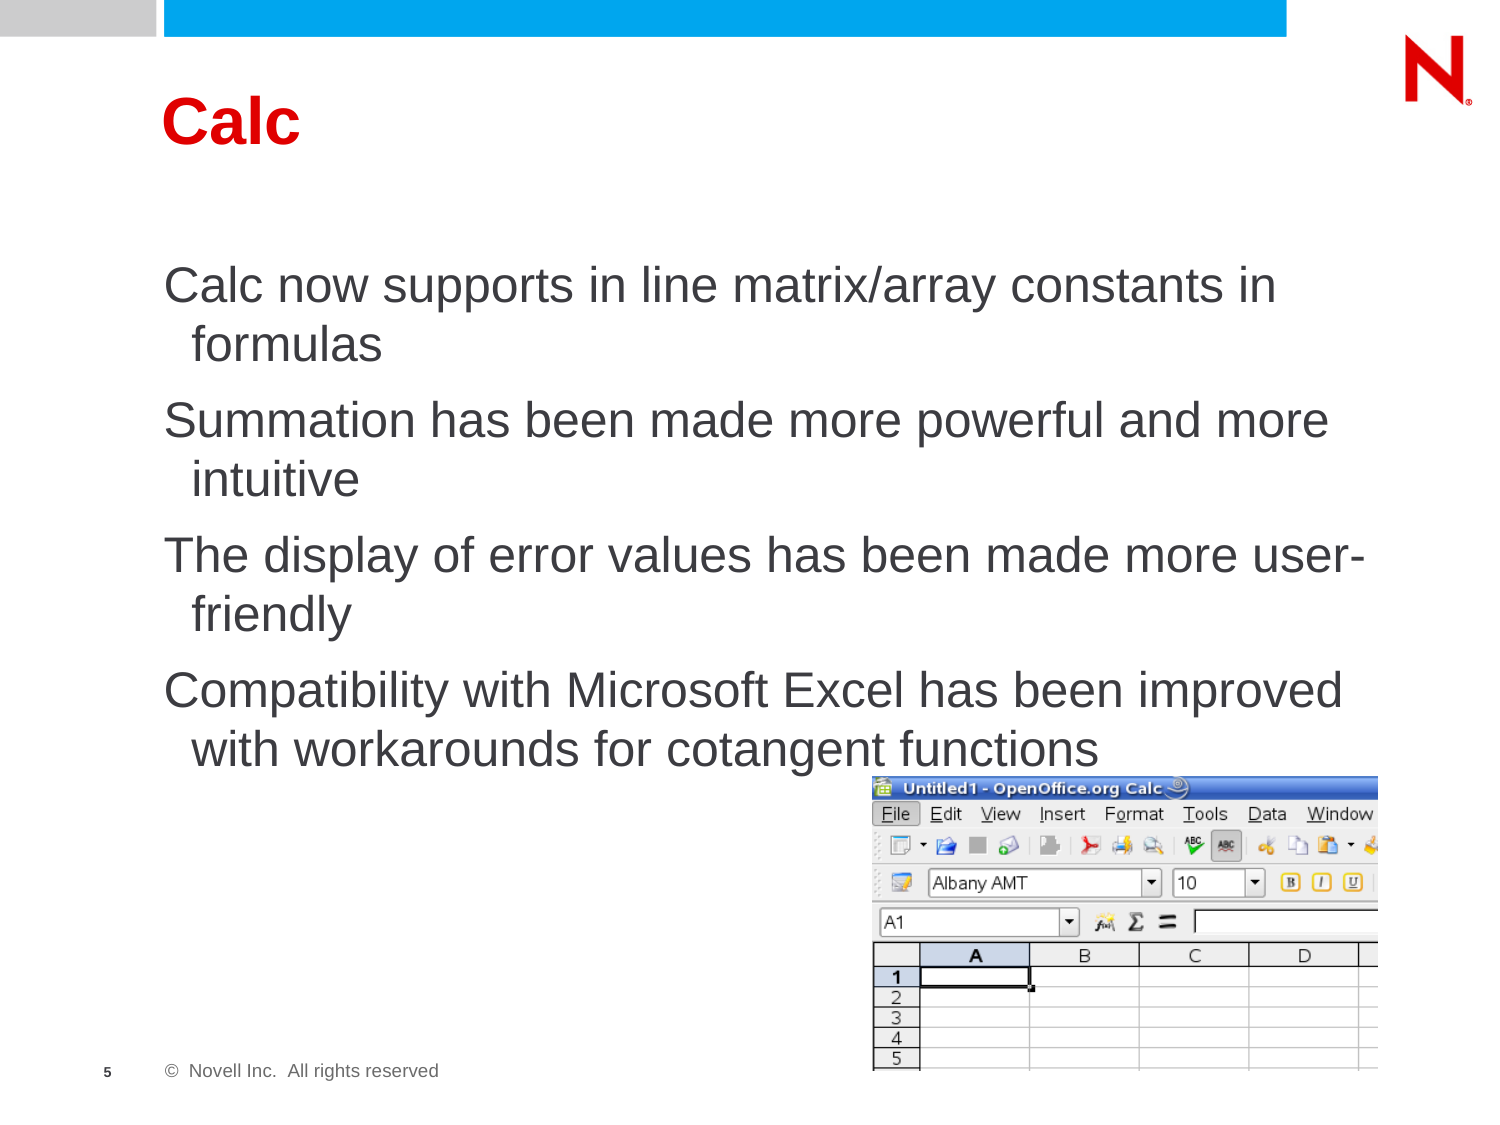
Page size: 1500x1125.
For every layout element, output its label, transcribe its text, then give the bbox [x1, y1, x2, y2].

picture [1403, 32, 1473, 107]
title Calc [161, 41, 1383, 205]
list Calc now supports in line matrix/array constants in formulas Summation has been made more powerful and more intuitive The display of error values has been made more user-friendly Compatibility with Microsoft Excel has been improved with workarounds for cotangent functions [163, 254, 1404, 986]
picture [872, 776, 1378, 1071]
